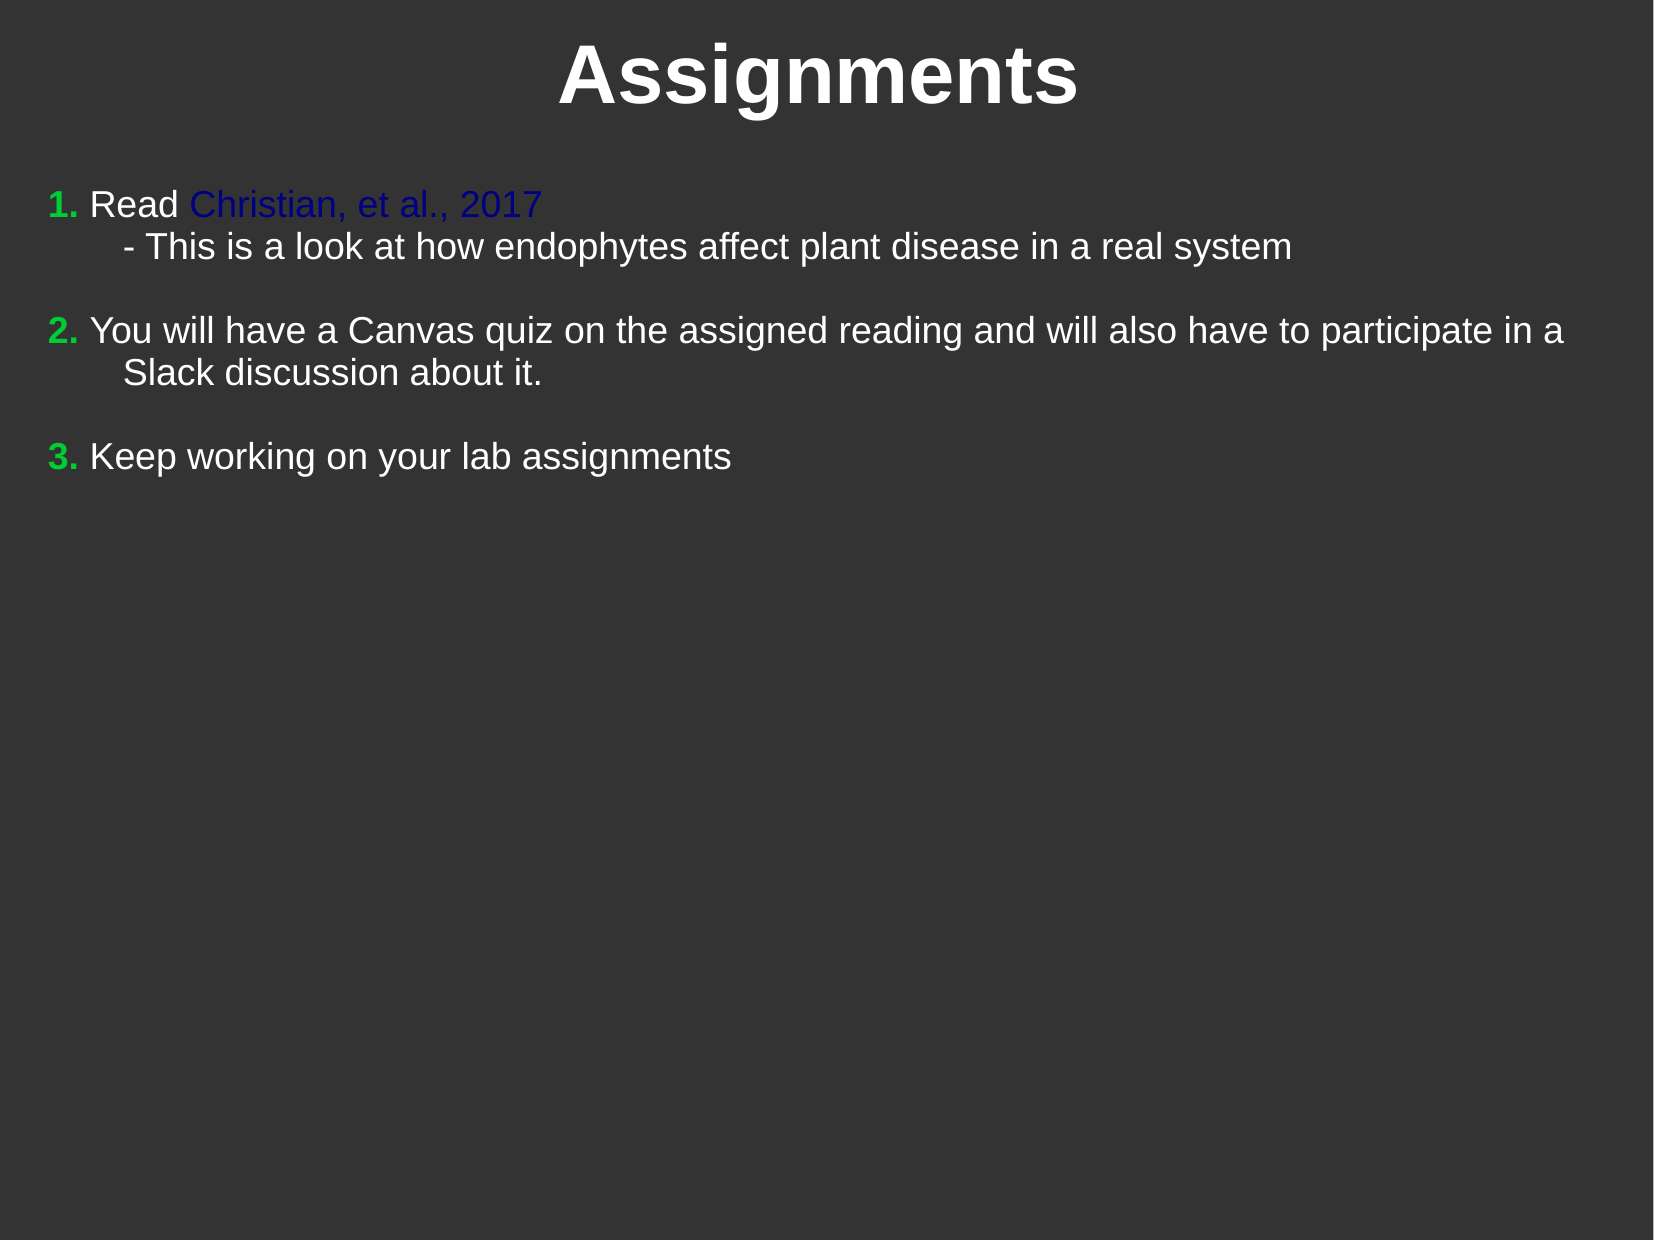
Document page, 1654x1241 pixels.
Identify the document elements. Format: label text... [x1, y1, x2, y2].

text_box Assignments [21, 21, 1617, 129]
text_box 1. Read Christian, et al., 2017 - This is a look at how endophytes affect plant disease in a real system 2. You will have a Canvas quiz on the assigned reading and will also have to participate in a Slack discussion about it. 3. Keep working on your lab assignments [33, 175, 1620, 989]
